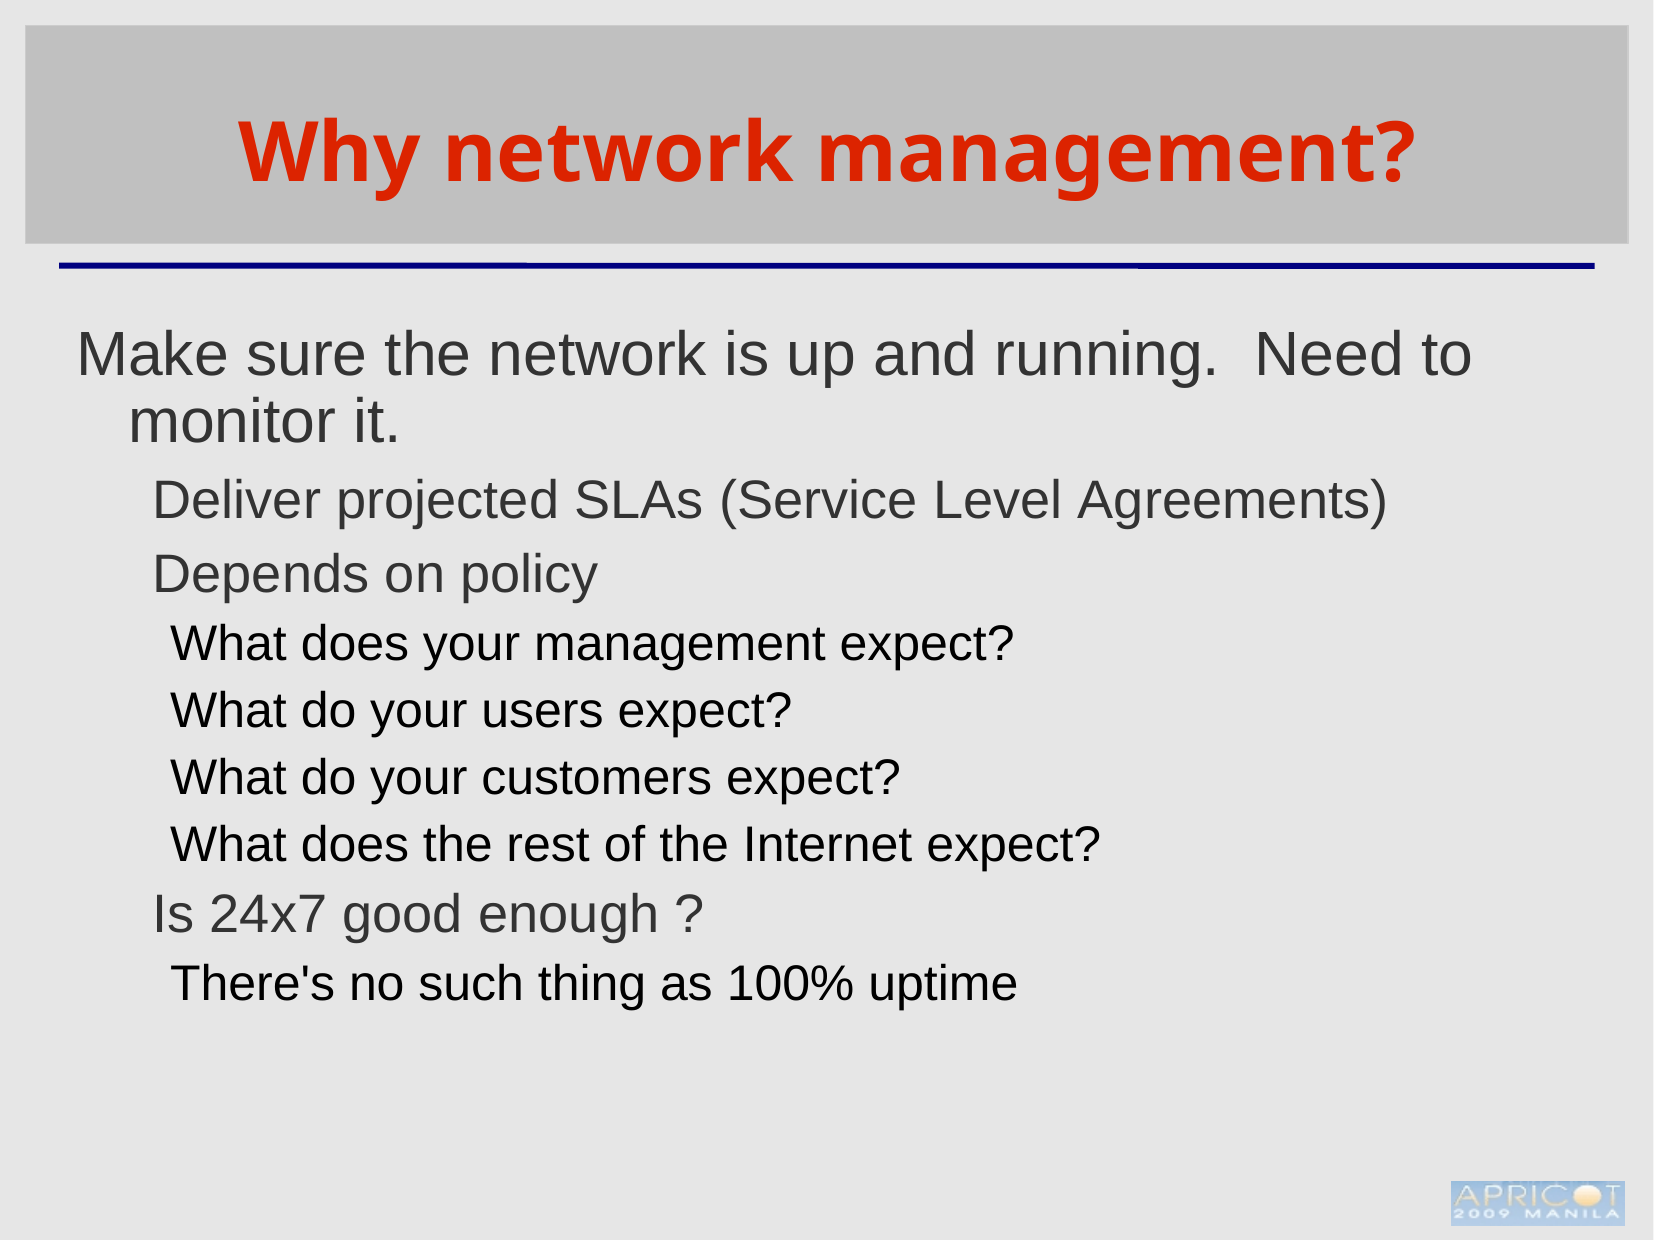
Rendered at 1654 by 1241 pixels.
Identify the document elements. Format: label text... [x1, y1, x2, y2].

list Make sure the network is up and running. Need to monitor it. Deliver projected SLAs (Service Level Agreements)‏ Depends on policy What does your management expect? What do your users expect? What do your customers expect? What does the rest of the Internet expect? Is 24x7 good enough ? There's no such thing as 100% uptime [59, 322, 1595, 1132]
title Why network management? [121, 46, 1534, 254]
picture [1451, 1181, 1625, 1226]
